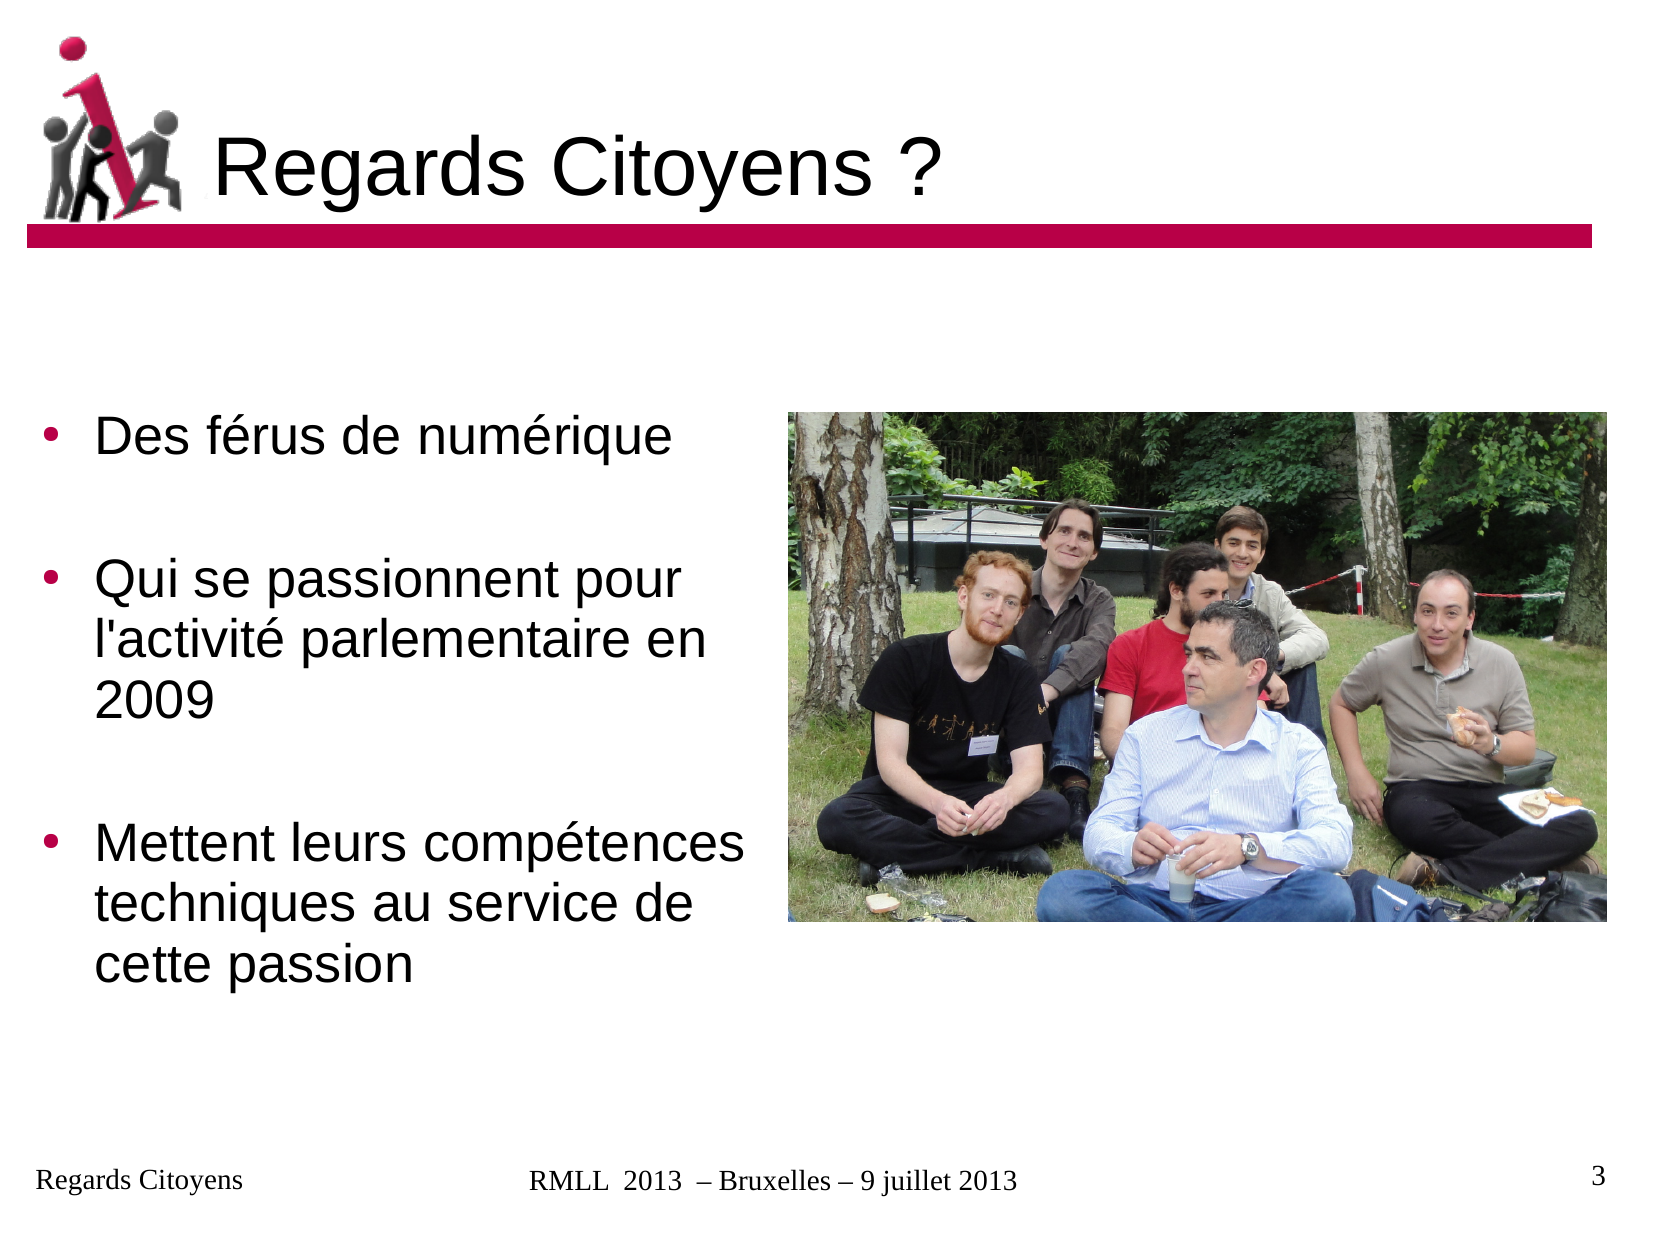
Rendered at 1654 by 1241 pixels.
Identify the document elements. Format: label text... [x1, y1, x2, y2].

list Des férus de numérique Qui se passionnent pour l'activité parlementaire en 2009 Mettent leurs compétences techniques au service de cette passion [23, 301, 762, 1120]
picture [788, 412, 1607, 922]
title Regards Citoyens ? [212, 70, 1565, 264]
picture [27, 31, 208, 224]
